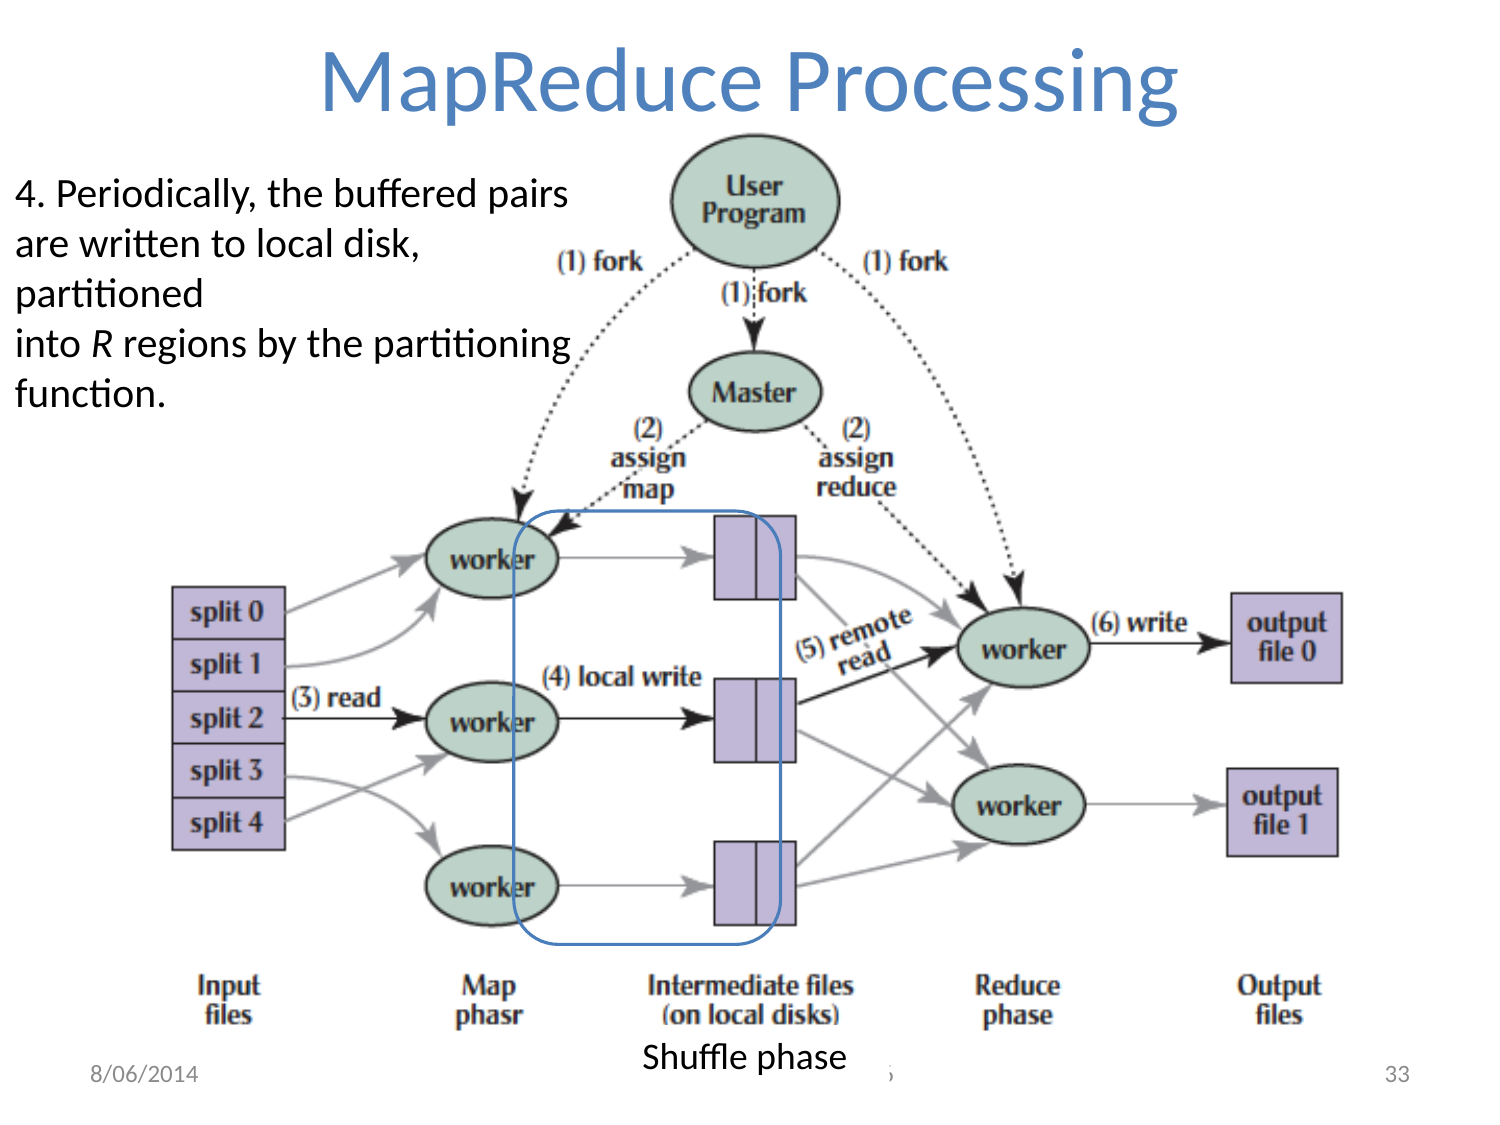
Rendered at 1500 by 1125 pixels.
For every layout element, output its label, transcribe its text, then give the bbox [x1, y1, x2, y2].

title MapReduce Processing [75, 0, 1425, 150]
text_box 4. Periodically, the buffered pairs are written to local disk, partitioned into R regions by the partitioning function. [0, 158, 603, 424]
picture [149, 150, 1356, 1054]
slide_number 8/06/2014 [75, 1042, 425, 1103]
text_box Shuffle phase [599, 1024, 890, 1085]
slide_number <number> [1074, 1042, 1425, 1103]
footer Summer 2014 -- Lecture #26 [512, 1042, 988, 1103]
